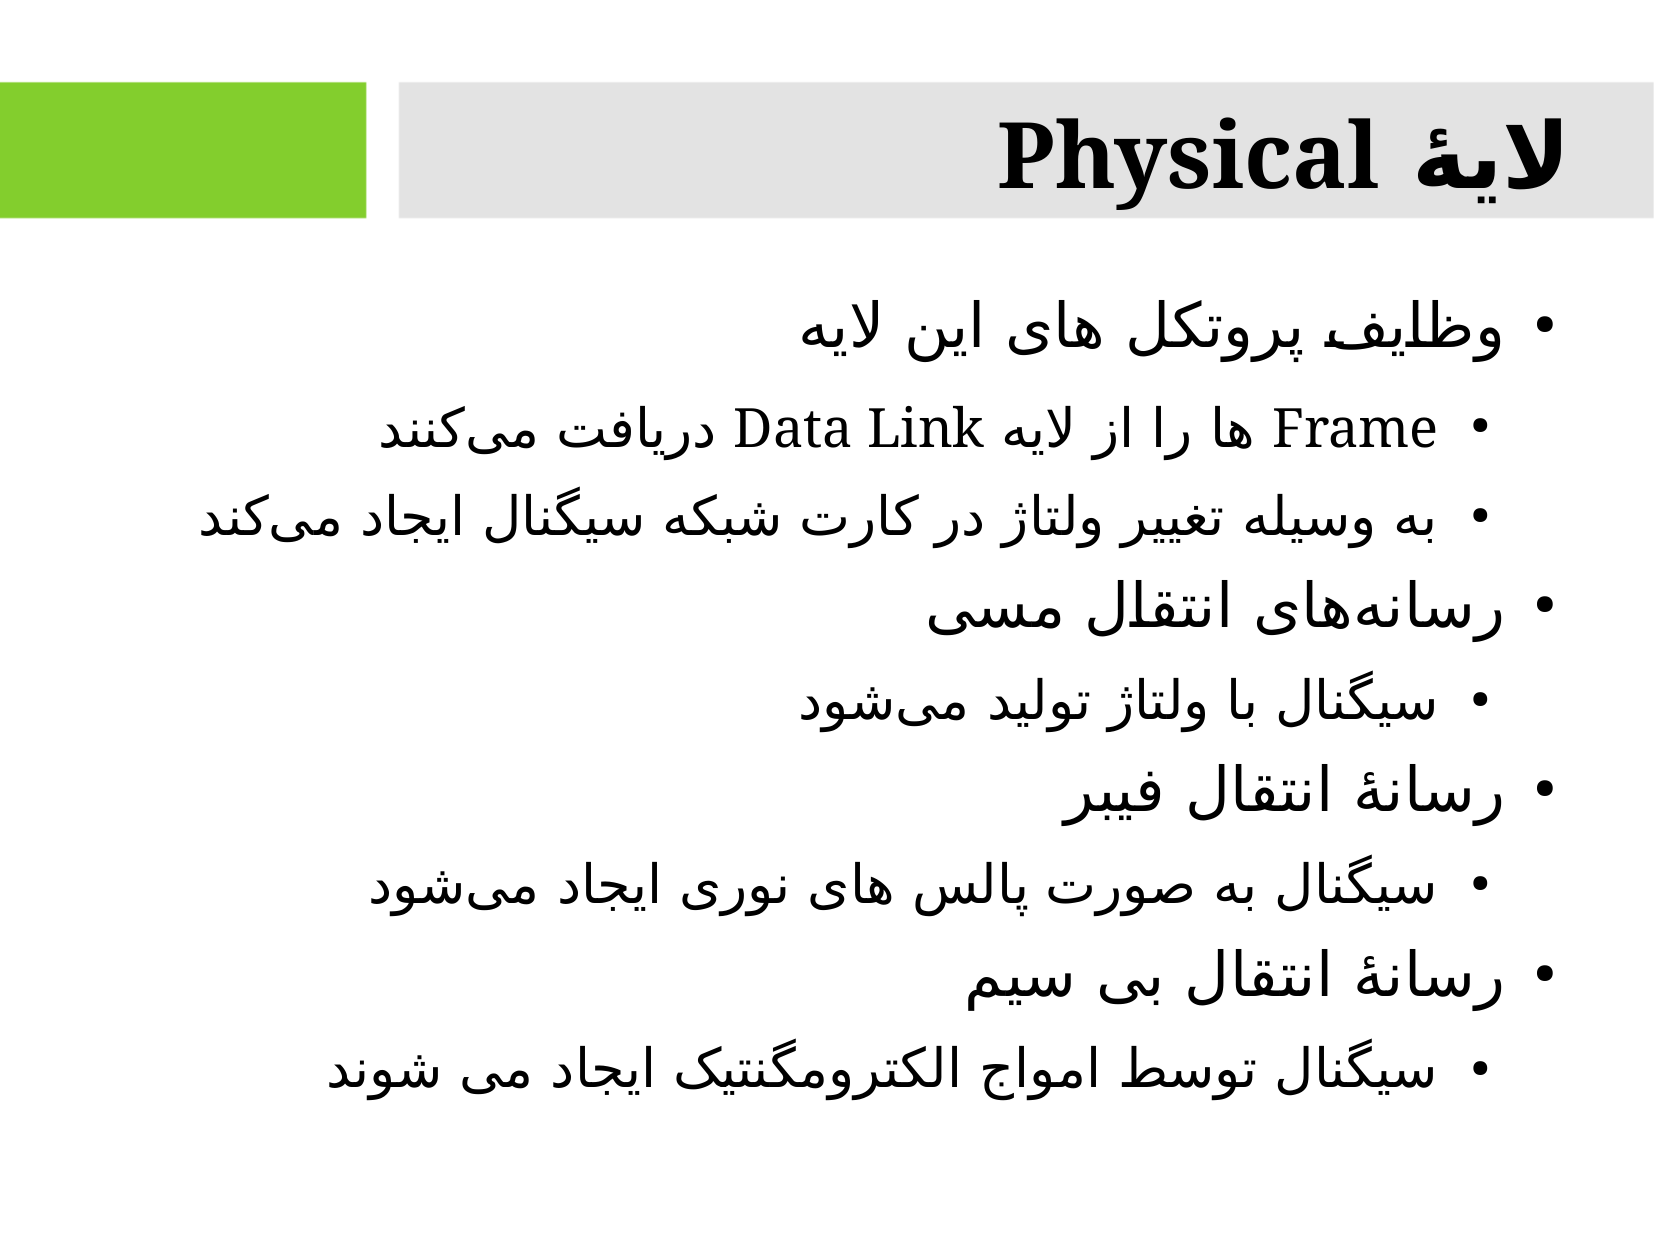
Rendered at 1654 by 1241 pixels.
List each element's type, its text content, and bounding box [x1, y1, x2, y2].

title لایهٔ Physical [82, 49, 1571, 257]
picture [0, 0, 1654, 1241]
list وظایف پروتکل های این لایه Frame ها را از لایه Data Link دریافت می‌کنند به وسیله تغییر ولتاژ در کارت شبکه سیگنال ایجاد می‌کند رسانه‌های انتقال مسی سیگنال با ولتاژ تولید می‌شود رسانه‌ٔ انتقال فیبر سیگنال به صورت پالس های نوری ایجاد می‌شود رسانهٔ انتقال بی سیم سیگنال توسط امواج الکترومگنتیک ایجاد می شوند [82, 290, 1571, 1109]
